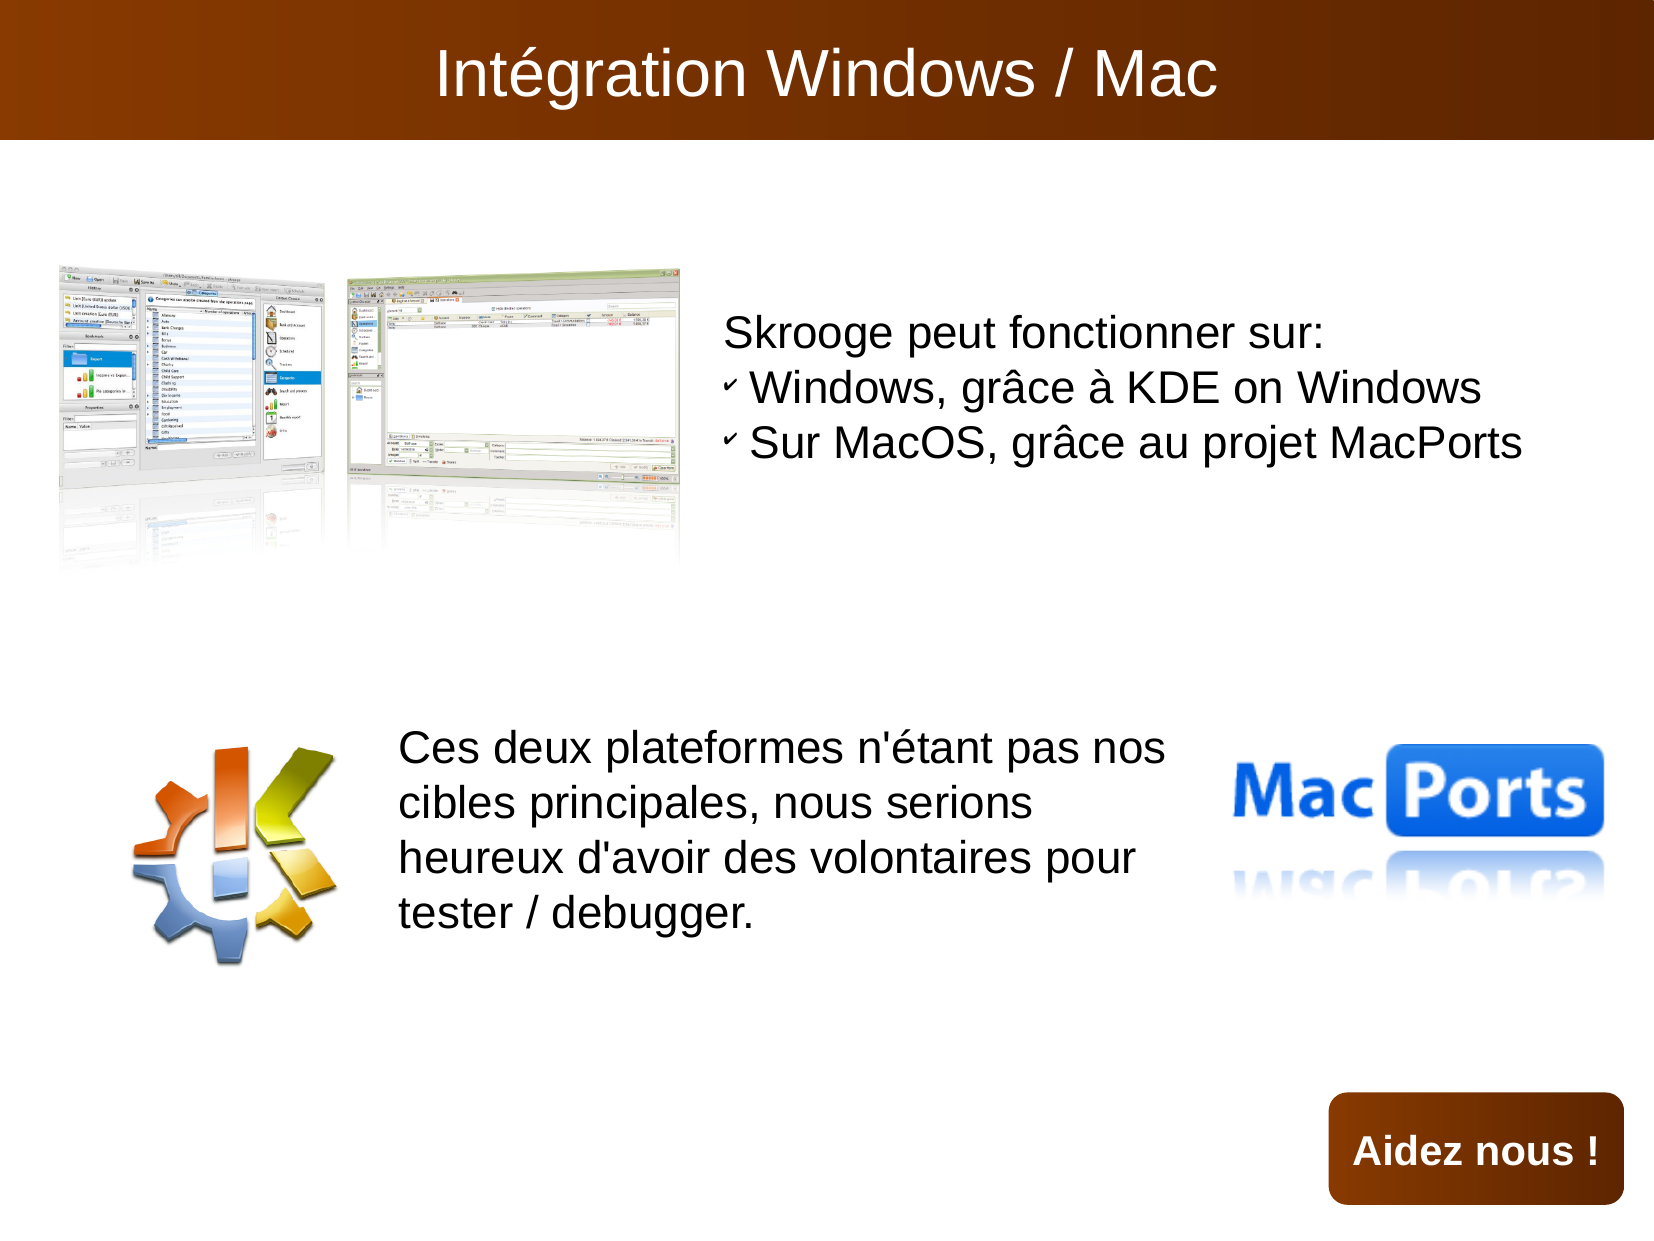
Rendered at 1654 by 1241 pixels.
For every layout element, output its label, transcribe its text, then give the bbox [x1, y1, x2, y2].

picture [118, 738, 355, 975]
picture [59, 265, 680, 594]
text_box Ces deux plateformes n'étant pas nos cibles principales, nous serions heureux d'avoir des volontaires pour tester / debugger. [383, 709, 1199, 945]
picture [1217, 744, 1625, 900]
text_box Aidez nous ! [1328, 1092, 1625, 1205]
title Intégration Windows / Mac [0, 0, 1654, 140]
text_box Skrooge peut fonctionner sur: Windows, grâce à KDE on Windows Sur MacOS, grâce au projet MacPorts [708, 295, 1565, 476]
